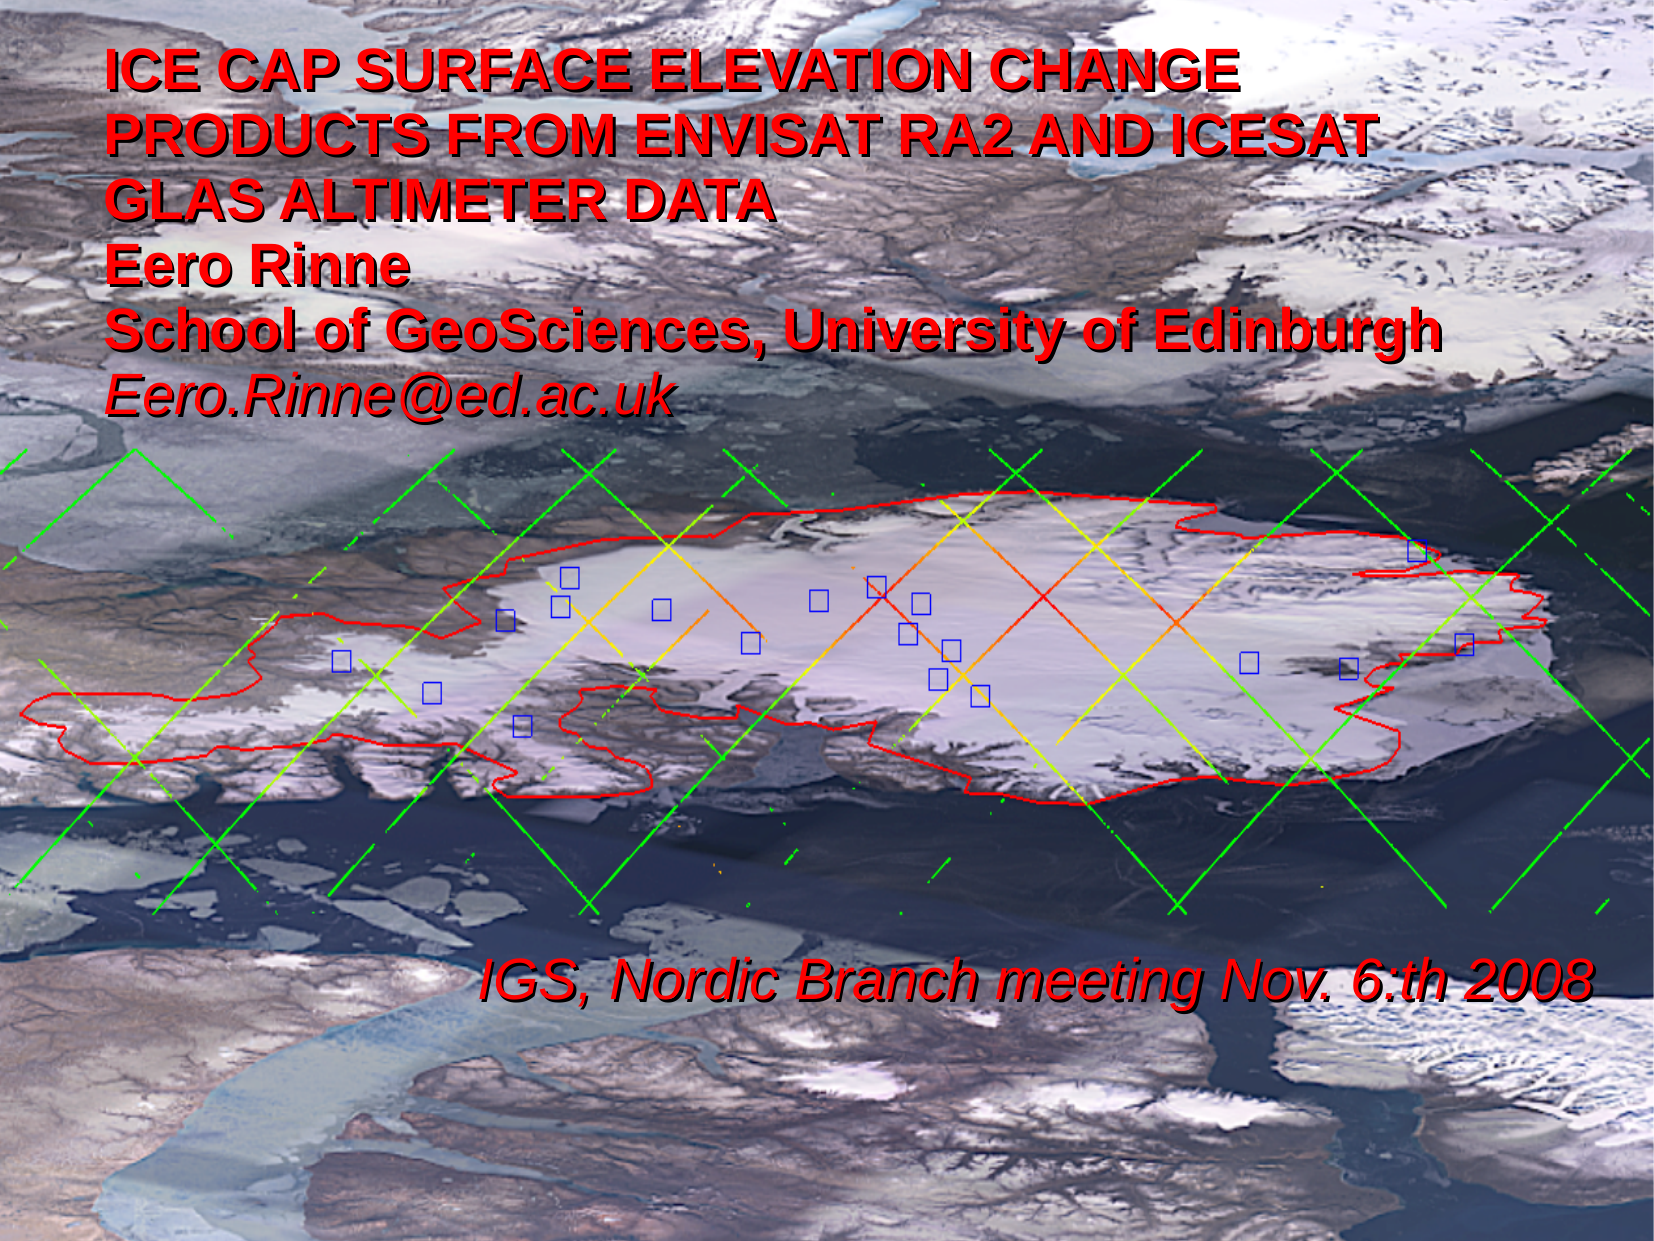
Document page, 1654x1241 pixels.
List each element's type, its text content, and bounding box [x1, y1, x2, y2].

text_box ICE CAP SURFACE ELEVATION CHANGE PRODUCTS FROM ENVISAT RA2 AND ICESAT GLAS ALTIMETER DATA Eero Rinne School of GeoSciences, University of Edinburgh Eero.Rinne@ed.ac.uk IGS, Nordic Branch meeting Nov. 6:th 2008 [88, 29, 1625, 1161]
picture [0, 0, 1654, 1241]
